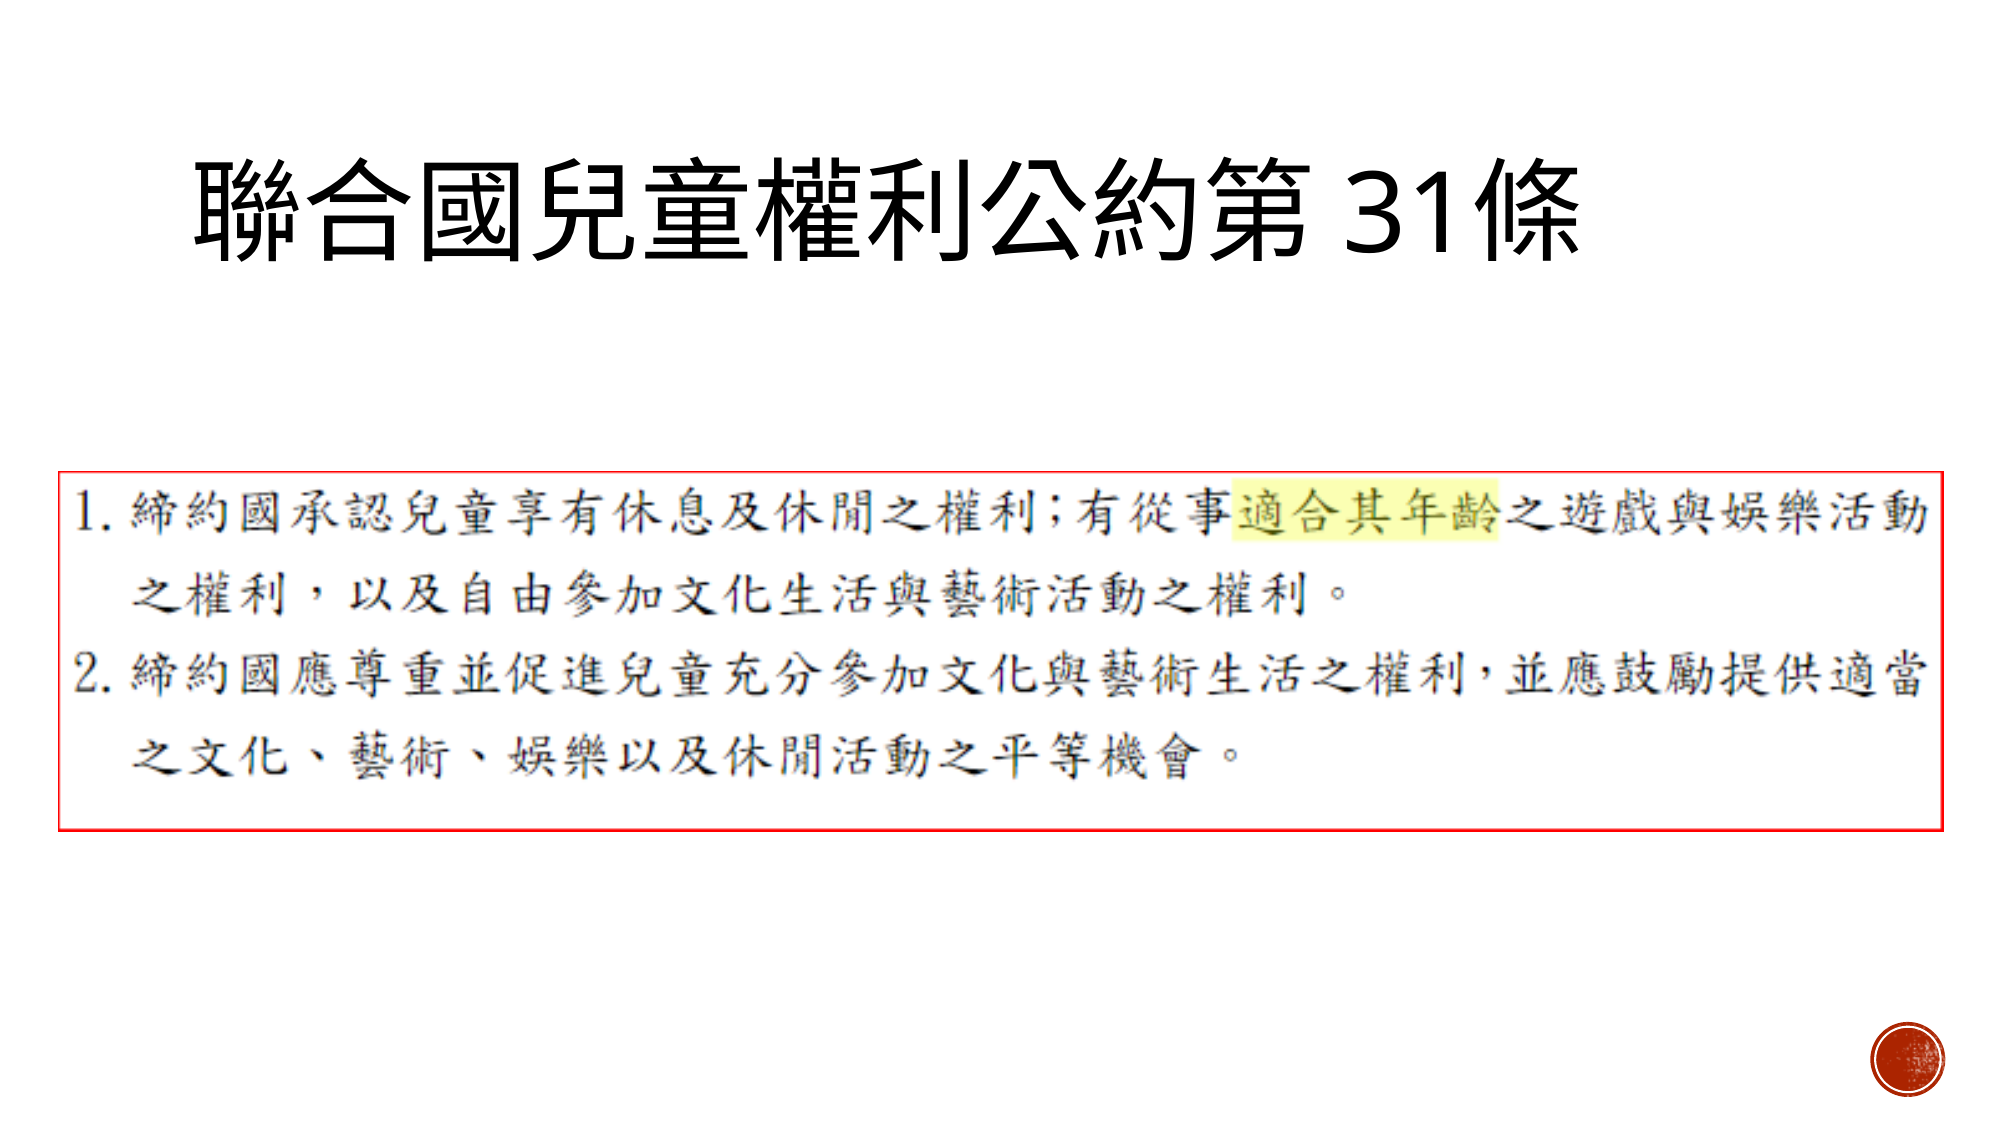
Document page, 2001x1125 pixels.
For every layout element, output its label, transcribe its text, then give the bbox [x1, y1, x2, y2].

picture [58, 471, 1944, 832]
title 聯合國兒童權利公約第31條 [175, 79, 1826, 344]
